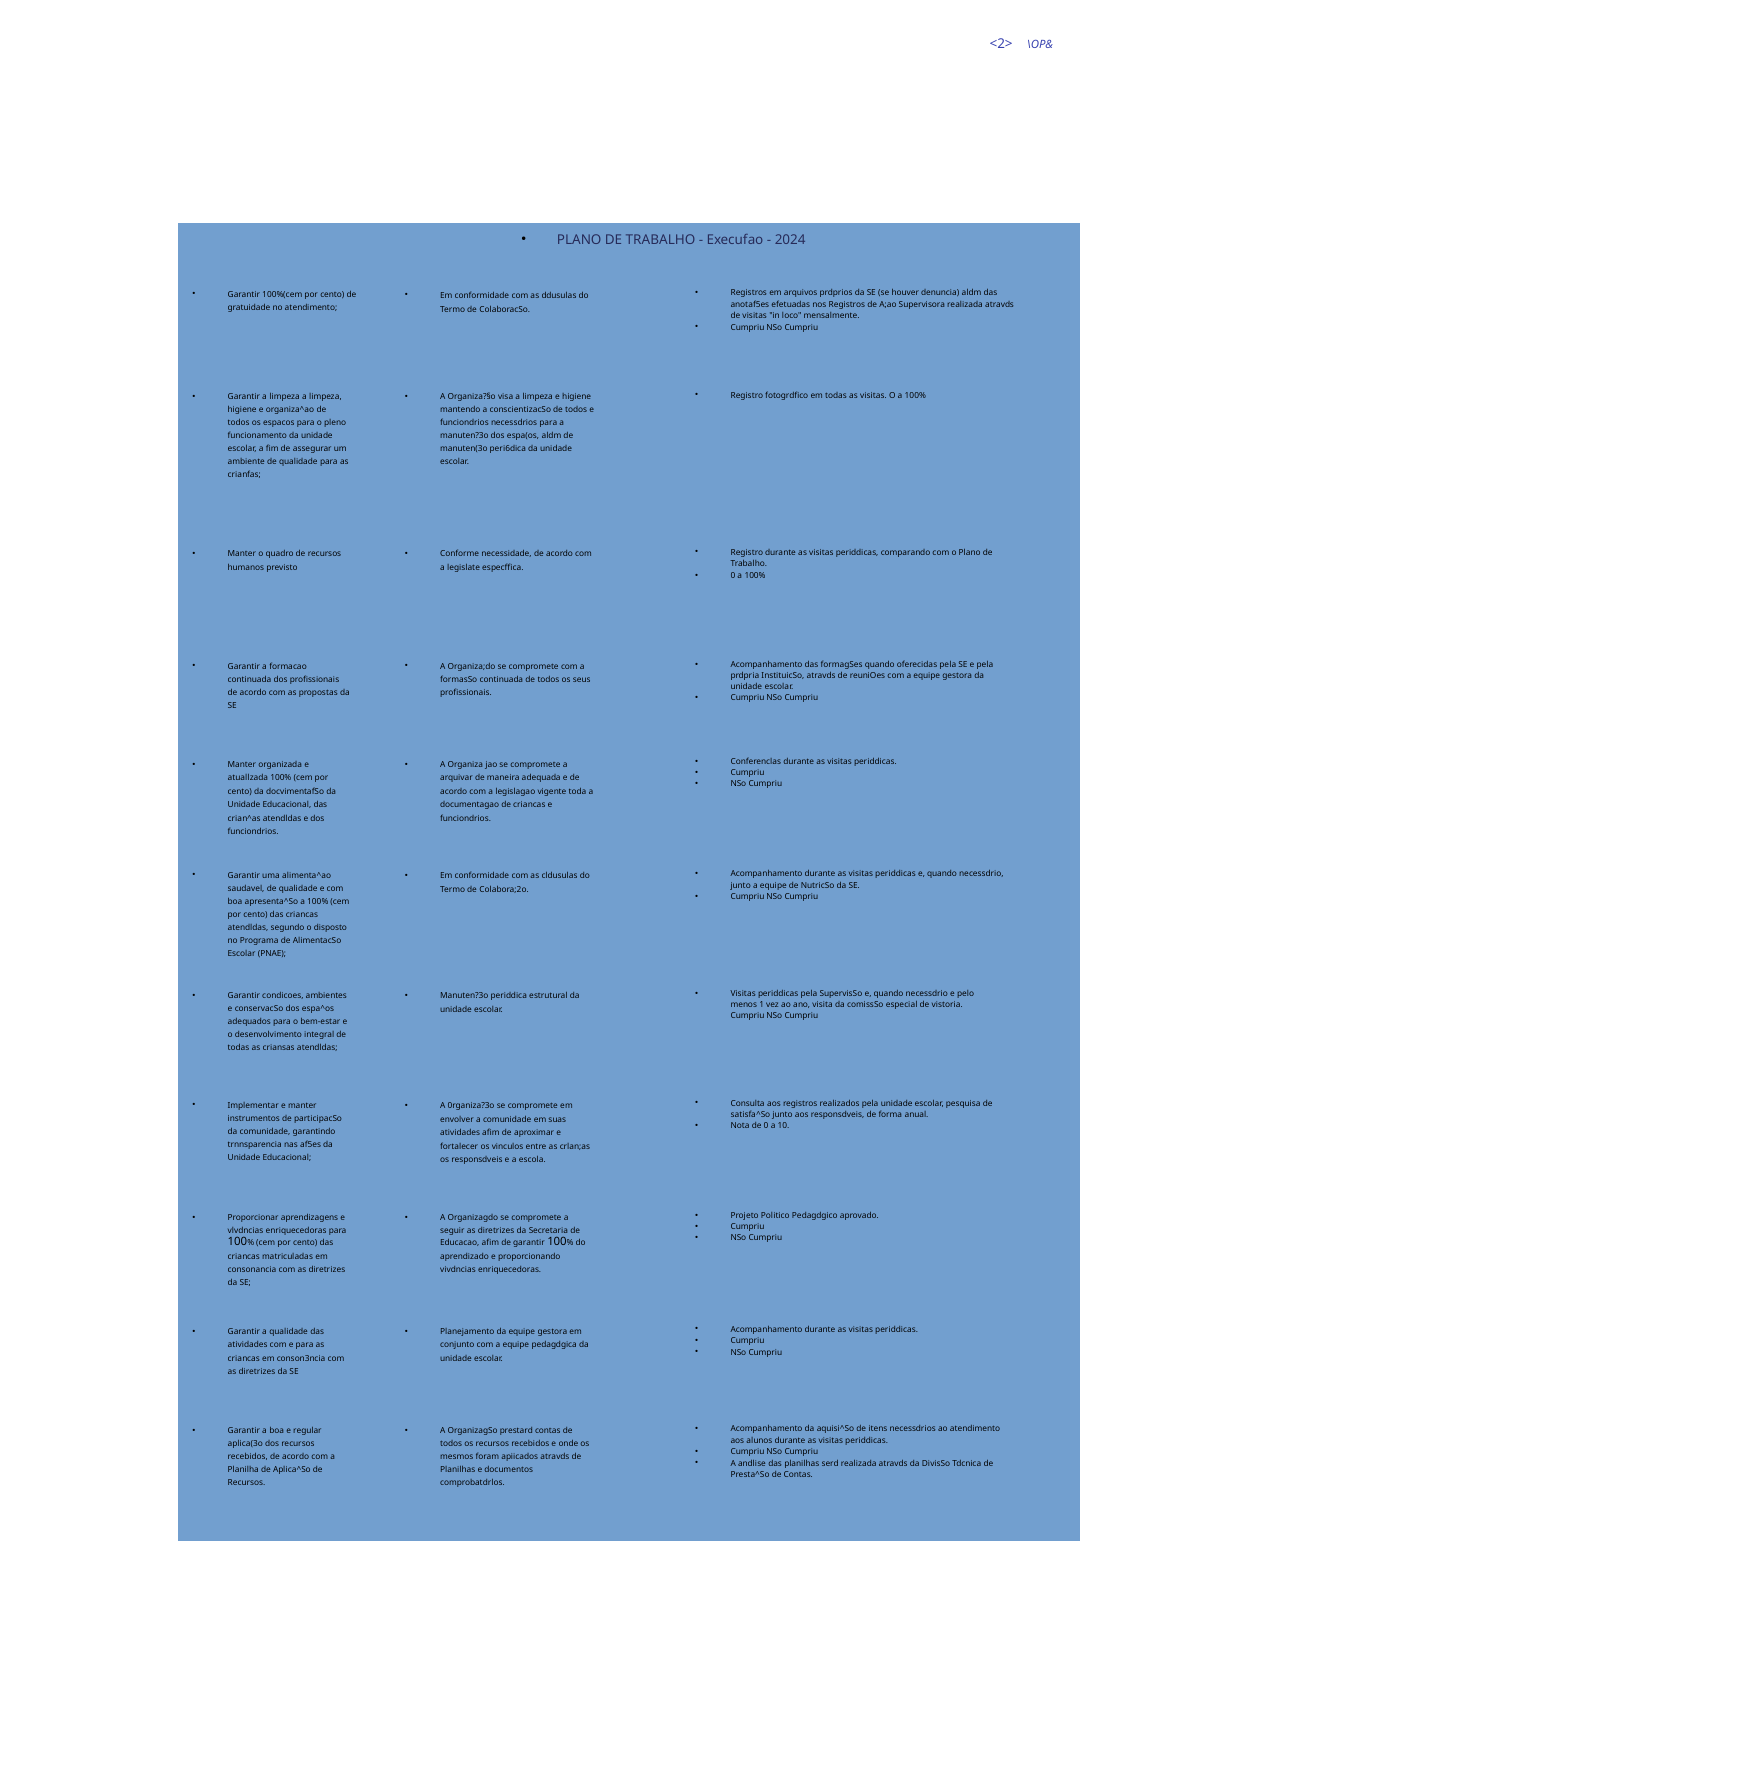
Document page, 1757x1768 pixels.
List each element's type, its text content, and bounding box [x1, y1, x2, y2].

table_cell Garantir a boa e regular aplica(3o dos recursos recebidos, de acordo com a Planilha de Aplica^So de Recursos. [178, 1416, 390, 1541]
table_cell Garantir uma alimenta^ao saudavel, de qualidade e com boa apresenta^So a 100% (cem por cento) das criancas atendldas, segundo o disposto no Programa de AlimentacSo Escolar (PNAE); [178, 860, 390, 981]
table_cell A 0rganiza?3o se compromete em envolver a comunidade em suas atividades afim de aproximar e fortalecer os vinculos entre as crlan;as os responsdveis e a escola. [390, 1090, 680, 1203]
table_cell Em conformidade com as cldusulas do Termo de Colabora;2o. [390, 860, 680, 981]
table_cell Garantir 100%(cem por cento) de gratuidade no atendimento; [178, 279, 390, 382]
table_cell A Organiza;do se compromete com a formasSo continuada de todos os seus profissionais. [390, 651, 680, 749]
table_cell A Organizagdo se compromete a seguir as diretrizes da Secretaria de Educacao, afim de garantir 100% do aprendizado e proporcionando vivdncias enriquecedoras. [390, 1203, 680, 1316]
table_cell Garantir a limpeza a limpeza, higiene e organiza^ao de todos os espacos para o pleno funcionamento da unidade escolar, a fim de assegurar um ambiente de qualidade para as crianfas; [178, 382, 390, 538]
table_cell Garantir a qualidade das atividades com e para as criancas em conson3ncia com as diretrizes da SE [178, 1316, 390, 1416]
table_header [178, 223, 390, 279]
table_header PLANO DE TRABALHO - Execufao - 2024 [390, 223, 1080, 279]
table_cell Registros em arquivos prdprios da SE (se houver denuncia) aldm das anotaf5es efetuadas nos Registros de A;ao Supervisora realizada atravds de visitas "in loco" mensalmente. Cumpriu NSo Cumpriu [680, 279, 1080, 382]
table_cell A OrganizagSo prestard contas de todos os recursos recebidos e onde os mesmos foram apiicados atravds de Planilhas e documentos comprobatdrlos. [390, 1416, 680, 1541]
table_cell Em conformidade com as ddusulas do Termo de ColaboracSo. [390, 279, 680, 382]
table_cell A Organiza?§o visa a limpeza e higiene mantendo a conscientizacSo de todos e funciondrios necessdrios para a manuten?3o dos espa(os, aldm de manuten(3o peri6dica da unidade escolar. [390, 382, 680, 538]
table_cell Implementar e manter instrumentos de participacSo da comunidade, garantindo trnnsparencia nas af5es da Unidade Educacional; [178, 1090, 390, 1203]
table_cell Conforme necessidade, de acordo com a legislate especffica. [390, 538, 680, 651]
table_cell Manter o quadro de recursos humanos previsto [178, 538, 390, 651]
table_cell Garantir a formacao continuada dos profissionais de acordo com as propostas da SE [178, 651, 390, 749]
table_cell Acompanhamento durante as visitas periddicas. Cumpriu NSo Cumpriu [680, 1316, 1080, 1416]
table_cell Consulta aos registros realizados pela unidade escolar, pesquisa de satisfa^So junto aos responsdveis, de forma anual. Nota de 0 a 10. [680, 1090, 1080, 1203]
table_cell Conferenclas durante as visitas periddicas. Cumpriu NSo Cumpriu [680, 749, 1080, 860]
table_cell Manter organizada e atuallzada 100% (cem por cento) da docvimentafSo da Unidade Educacional, das crian^as atendldas e dos funciondrios. [178, 749, 390, 860]
table_cell Manuten?3o periddica estrutural da unidade escolar. [390, 981, 680, 1090]
table_cell Planejamento da equipe gestora em conjunto com a equipe pedagdgica da unidade escolar. [390, 1316, 680, 1416]
table_cell Acompanhamento durante as visitas periddicas e, quando necessdrio, junto a equipe de NutricSo da SE. Cumpriu NSo Cumpriu [680, 860, 1080, 981]
table_cell Projeto Politico Pedagdgico aprovado. Cumpriu NSo Cumpriu [680, 1203, 1080, 1316]
table_cell Registro durante as visitas periddicas, comparando com o Plano de Trabalho. 0 a 100% [680, 538, 1080, 651]
table_cell Visitas periddicas pela SupervisSo e, quando necessdrio e pelo menos 1 vez ao ano, visita da comissSo especial de vistoria. Cumpriu NSo Cumpriu [680, 981, 1080, 1090]
table_cell Acompanhamento da aquisi^So de itens necessdrios ao atendimento aos alunos durante as visitas periddicas. Cumpriu NSo Cumpriu A andlise das planilhas serd realizada atravds da DivisSo Tdcnica de Presta^So de Contas. [680, 1416, 1080, 1541]
table_cell Registro fotogrdfico em todas as visitas. O a 100% [680, 382, 1080, 538]
table_cell Acompanhamento das formagSes quando oferecidas pela SE e pela prdpria InstituicSo, atravds de reuniOes com a equipe gestora da unidade escolar. Cumpriu NSo Cumpriu [680, 651, 1080, 749]
table_cell Proporcionar aprendizagens e vlvdncias enriquecedoras para 100% (cem por cento) das criancas matriculadas em consonancia com as diretrizes da SE; [178, 1203, 390, 1316]
table_cell A Organiza jao se compromete a arquivar de maneira adequada e de acordo com a legislagao vigente toda a documentagao de criancas e funciondrios. [390, 749, 680, 860]
table_cell Garantir condicoes, ambientes e conservacSo dos espa^os adequados para o bem-estar e o desenvolvimento integral de todas as criansas atendldas; [178, 981, 390, 1090]
text_box <2> \op& [990, 35, 1228, 114]
